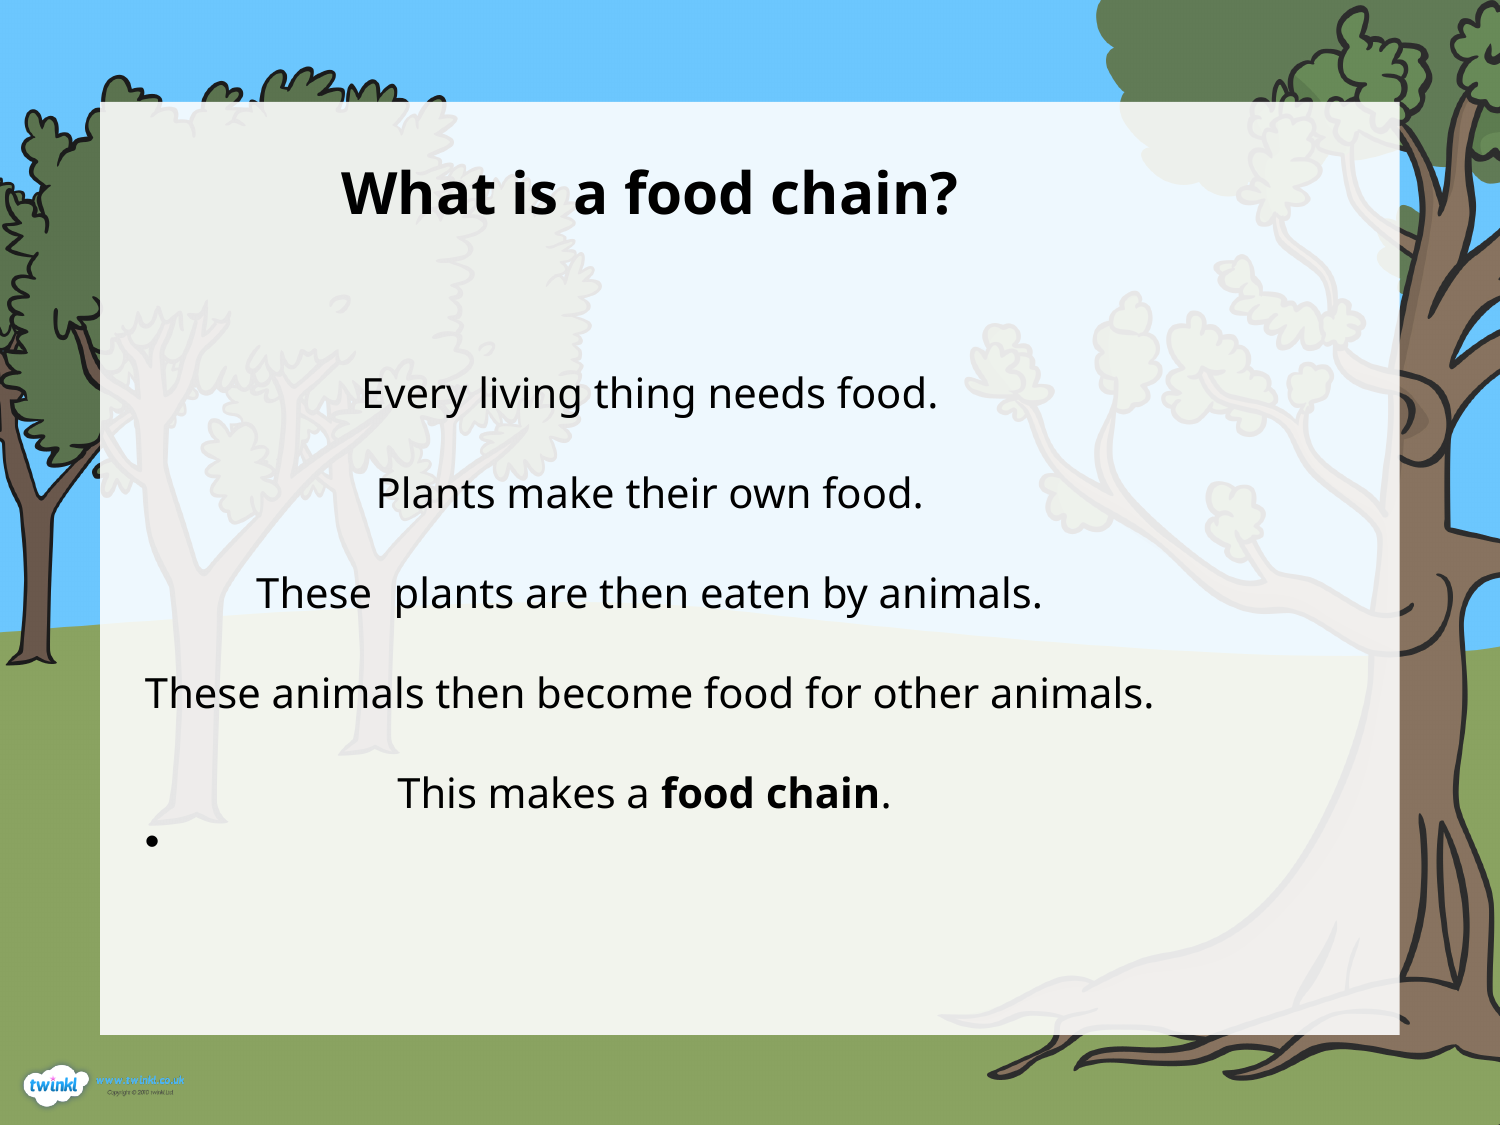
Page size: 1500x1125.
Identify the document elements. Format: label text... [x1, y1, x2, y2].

picture [17, 1058, 184, 1113]
text_box What is a food chain? Every living thing needs food. Plants make their own food. These plants are then eaten by animals. These animals then become food for other animals. This makes a food chain. [129, 148, 1371, 882]
text_box [100, 102, 1400, 1035]
